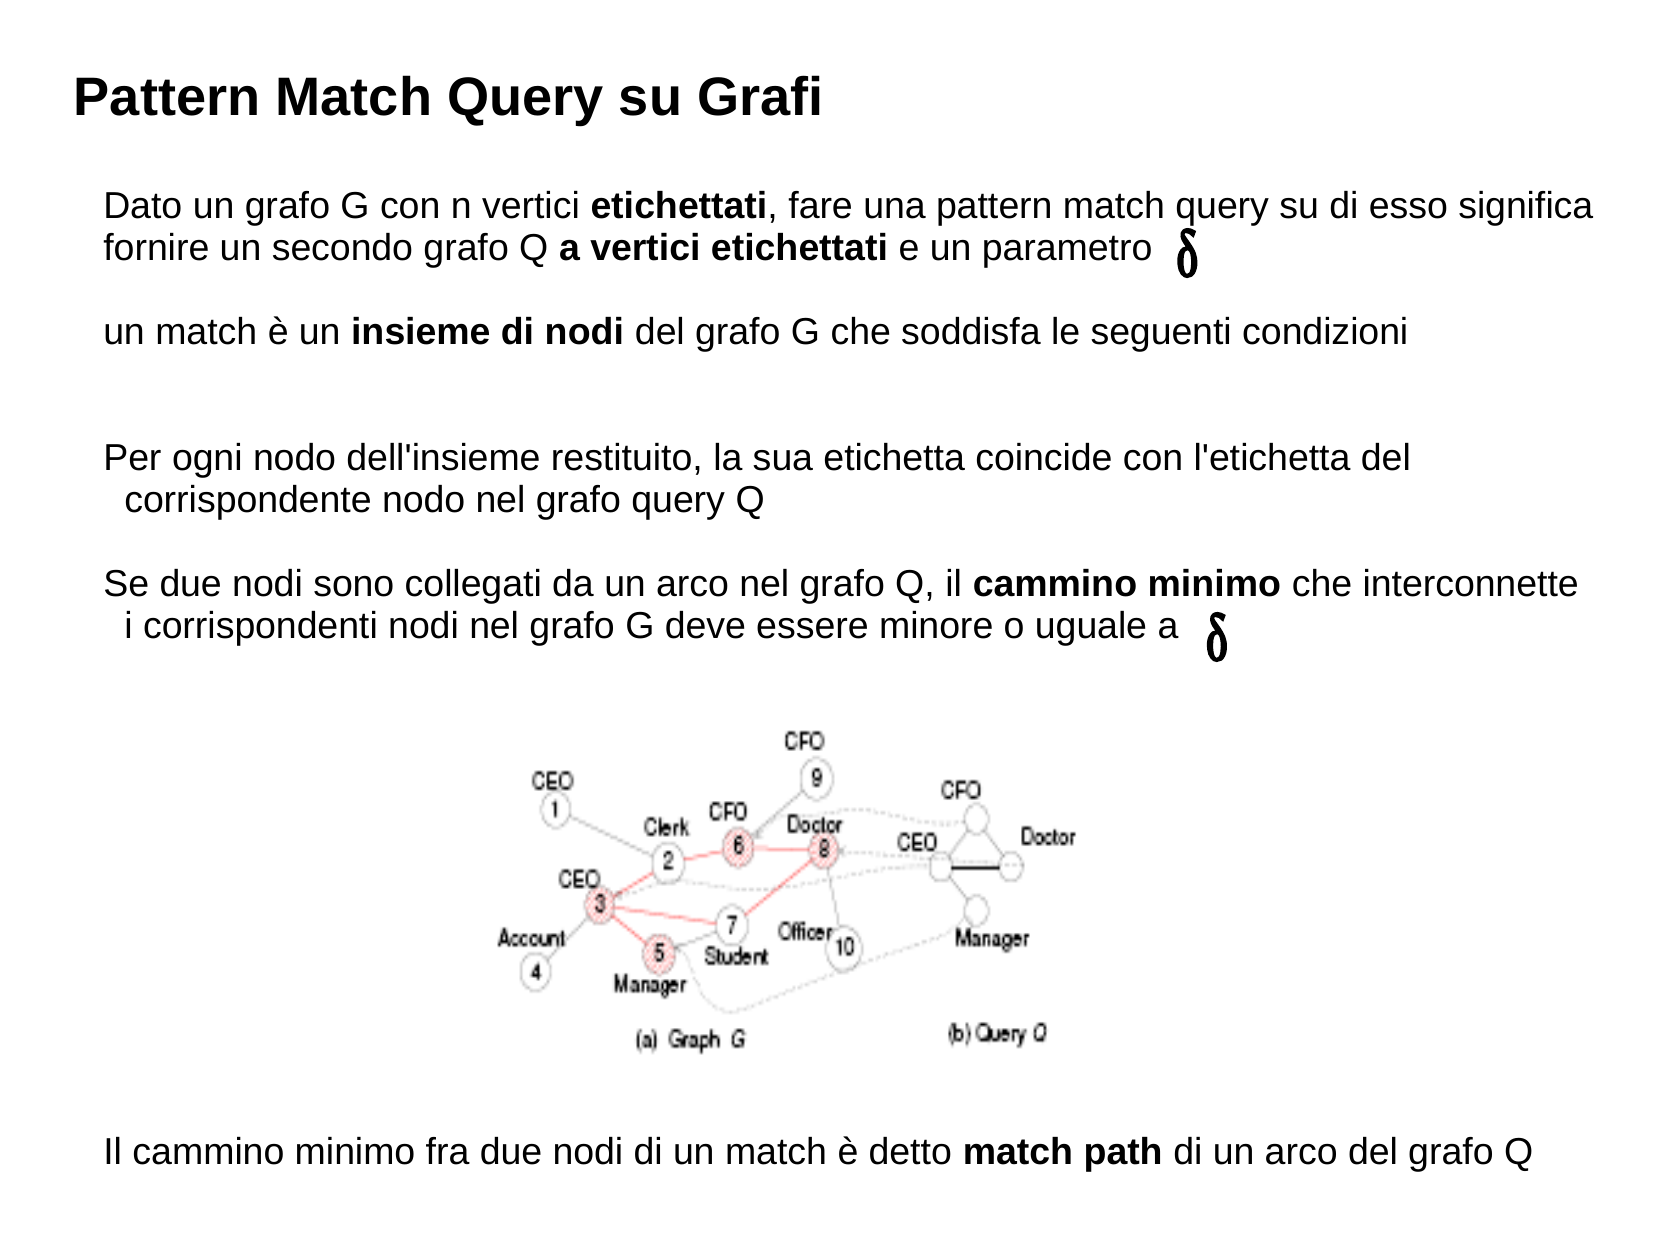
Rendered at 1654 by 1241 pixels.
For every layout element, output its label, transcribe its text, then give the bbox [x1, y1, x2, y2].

text_box Pattern Match Query su Grafi [59, 59, 840, 136]
chart [1164, 213, 1211, 296]
text_box Il cammino minimo fra due nodi di un match è detto match path di un arco del grafo Q [88, 1123, 1549, 1182]
text_box Dato un grafo G con n vertici etichettati, fare una pattern match query su di esso significa fornire un secondo grafo Q a vertici etichettati e un parametro un match è un insieme di nodi del grafo G che soddisfa le seguenti condizioni Per ogni nodo dell'insieme restituito, la sua etichetta coincide con l'etichetta del corrispondente nodo nel grafo query Q Se due nodi sono collegati da un arco nel grafo Q, il cammino minimo che interconnette i corrispondenti nodi nel grafo G deve essere minore o uguale a [88, 177, 1609, 660]
chart [1194, 597, 1241, 680]
picture [472, 708, 1093, 1063]
